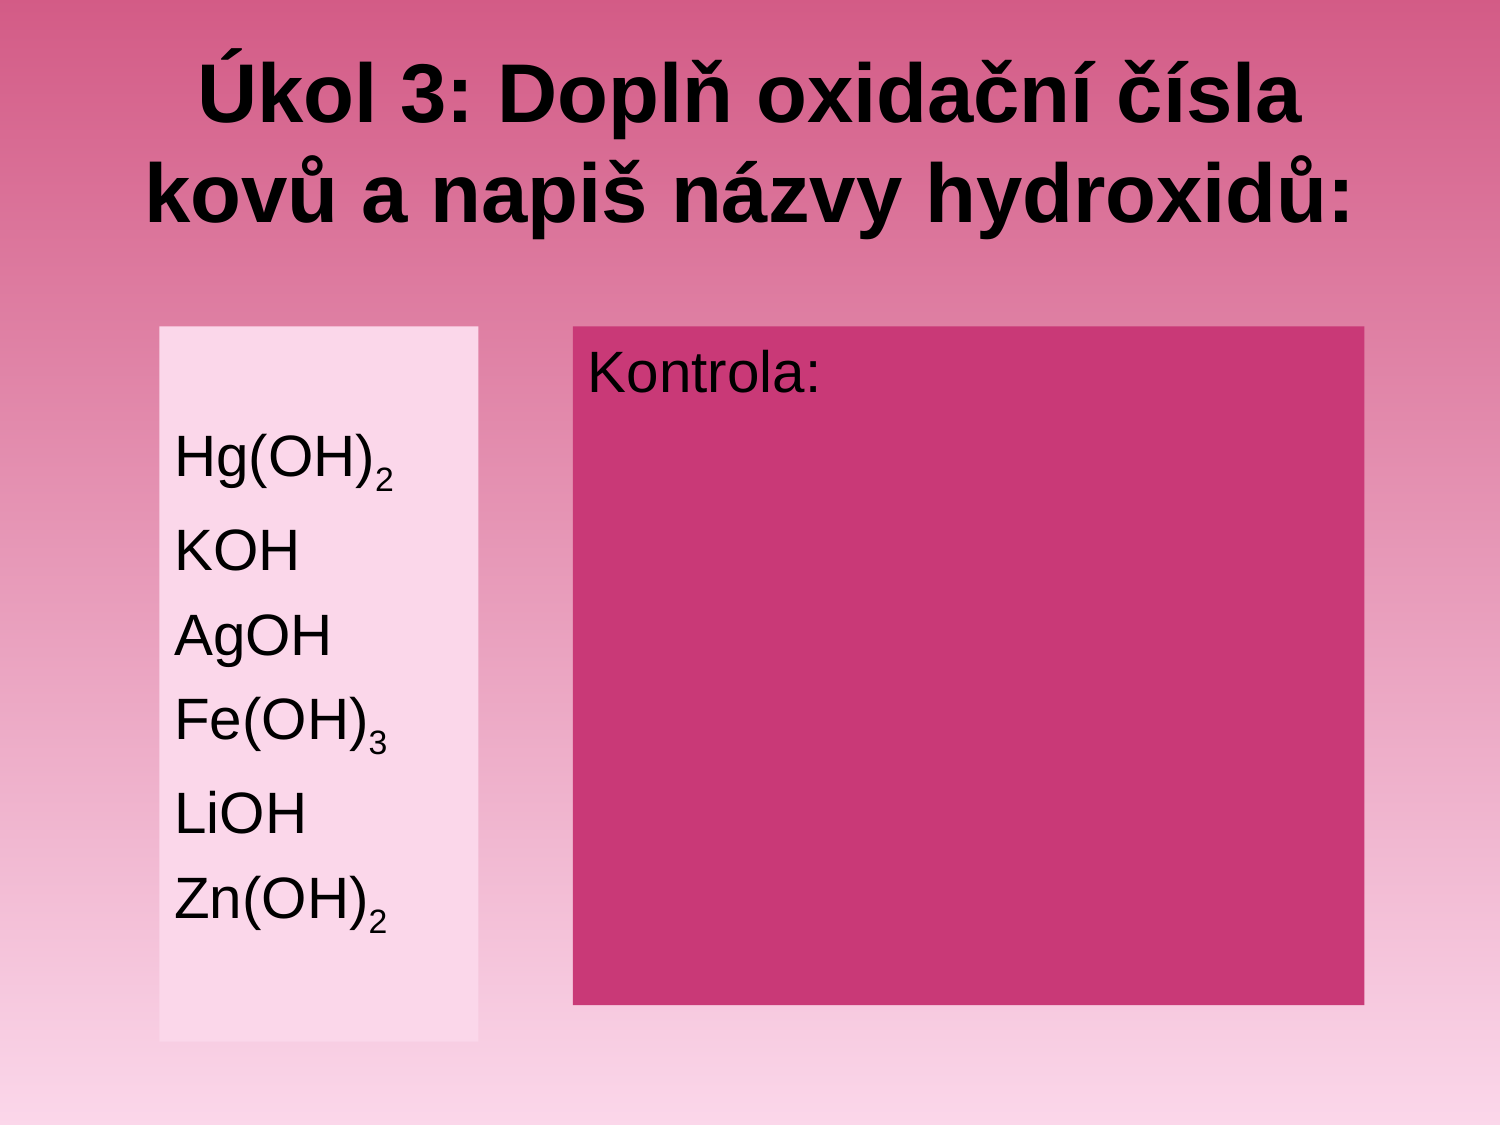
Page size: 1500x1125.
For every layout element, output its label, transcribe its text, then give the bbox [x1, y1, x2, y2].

title Úkol 3: Doplň oxidační čísla kovů a napiš názvy hydroxidů: [75, 31, 1426, 247]
list Hg(OH)2 KOH AgOH Fe(OH)3 LiOH Zn(OH)2 [159, 326, 479, 1042]
list Kontrola: HgII(OH)2 hydroxid rtuťnatý KIOH hydroxid draselný AgIOH hydroxid stříbrný FeIII(OH)3 hydroxid železitý LiIOH hydroxid litný ZnII(OH)2 hydroxid zinečnatý [572, 326, 1365, 1006]
